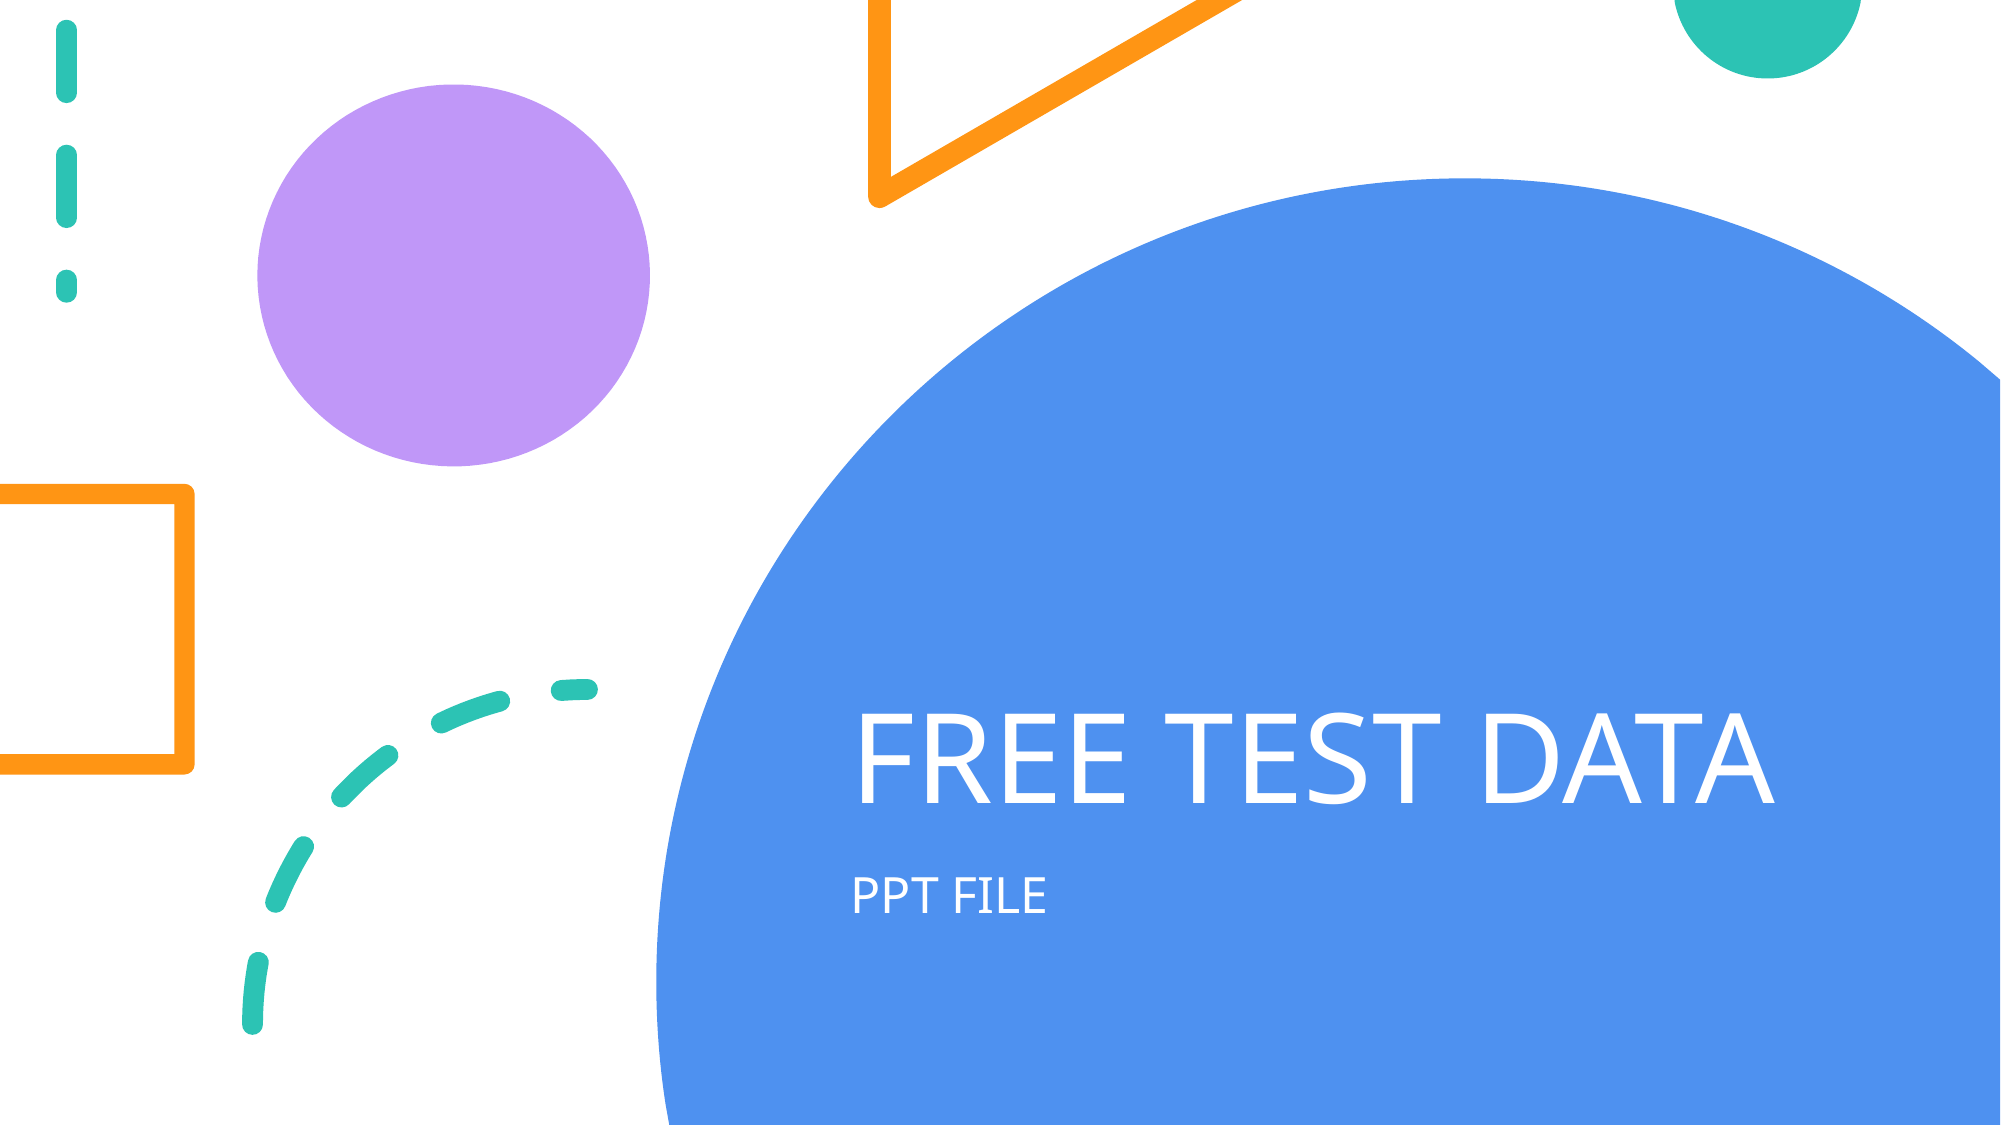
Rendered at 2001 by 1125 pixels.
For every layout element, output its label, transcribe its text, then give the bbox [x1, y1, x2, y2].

title FREE TEST DATA [835, 450, 1917, 842]
subtitle PPT FILE [835, 856, 1917, 1021]
